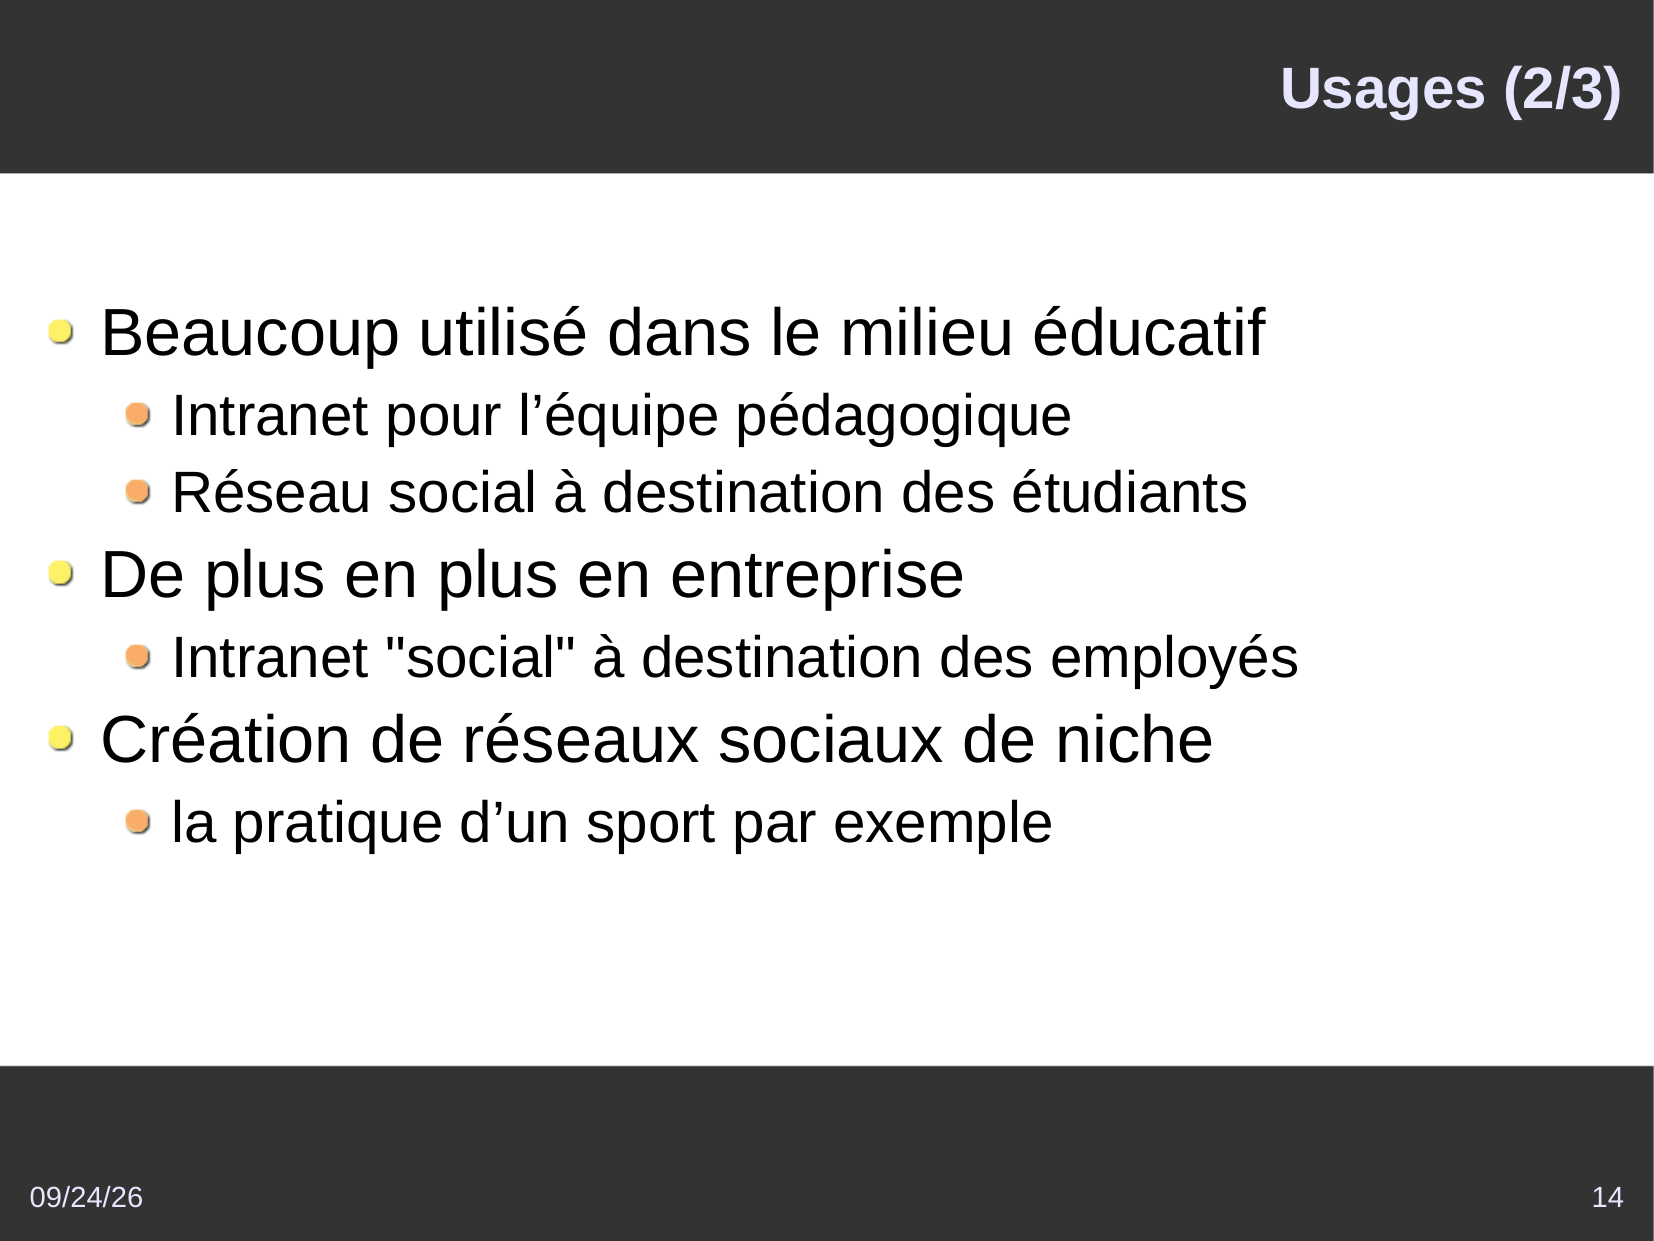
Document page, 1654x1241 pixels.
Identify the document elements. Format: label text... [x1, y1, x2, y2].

list Beaucoup utilisé dans le milieu éducatif Intranet pour l’équipe pédagogique Réseau social à destination des étudiants De plus en plus en entreprise Intranet "social" à destination des employés Création de réseaux sociaux de niche la pratique d’un sport par exemple [29, 206, 1625, 1034]
picture [0, 0, 1654, 1241]
title Usages (2/3) [29, 29, 1625, 148]
